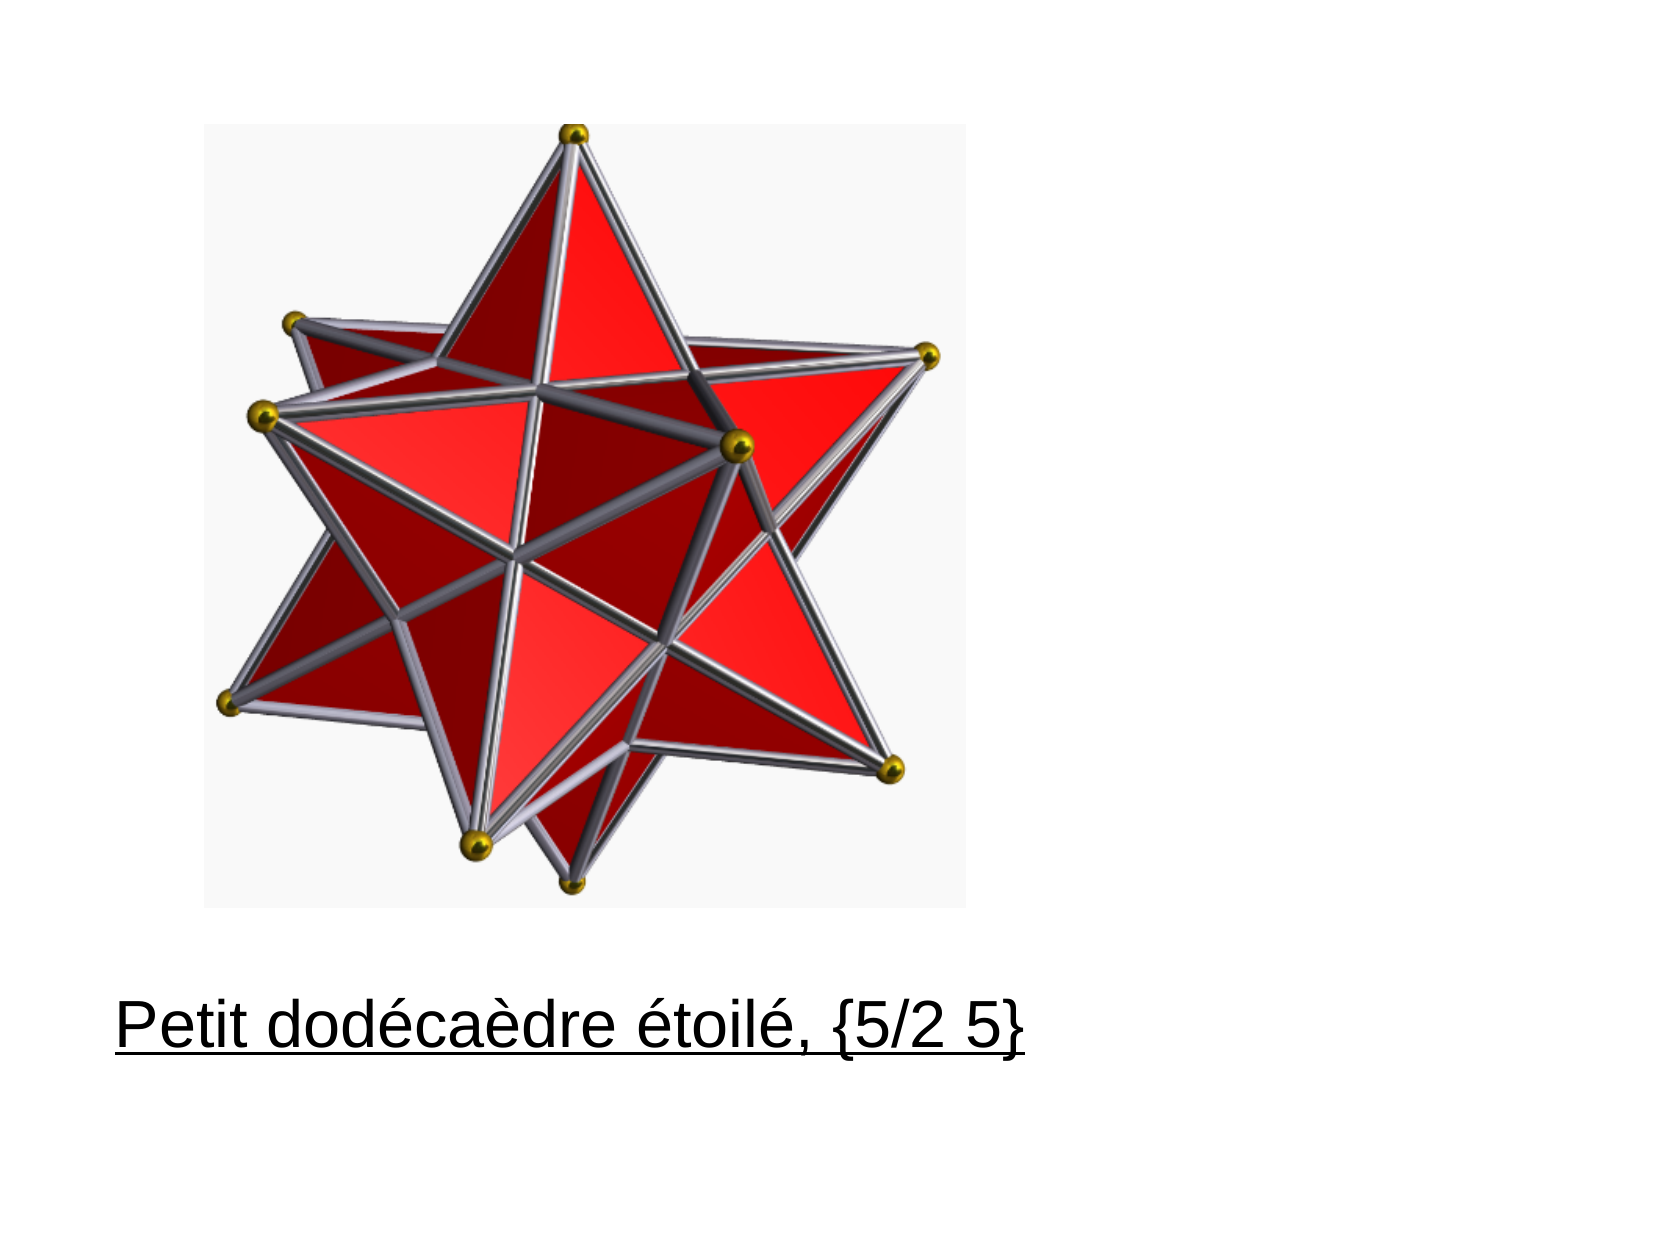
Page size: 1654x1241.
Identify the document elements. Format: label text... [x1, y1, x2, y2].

picture [204, 124, 966, 908]
list Petit dodécaèdre étoilé, {5/2 5} [82, 987, 1040, 1081]
